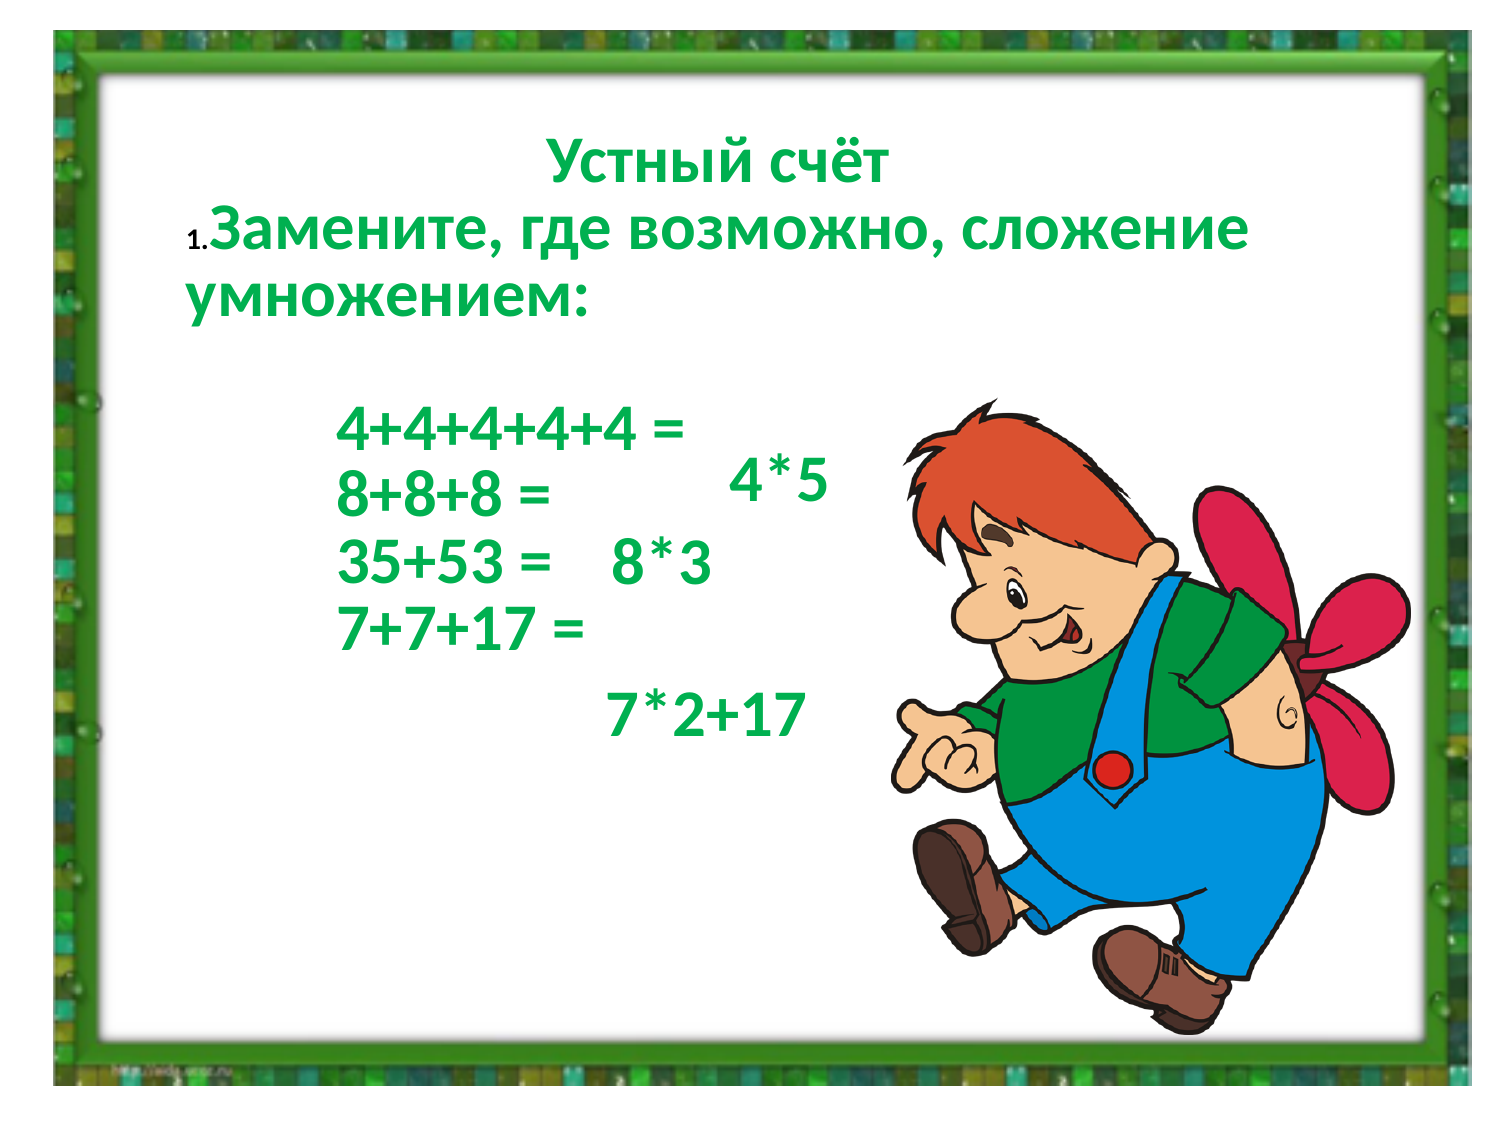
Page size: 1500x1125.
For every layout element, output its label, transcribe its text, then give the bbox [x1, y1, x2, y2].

picture [53, 30, 1472, 1086]
text_box 7*2+17 [590, 679, 869, 761]
text_box Устный счёт Замените, где возможно, сложение умножением: 4+4+4+4+4 = 8+8+8 = 35+53 = 7+7+17 = [171, 125, 1388, 1009]
text_box 4*5 [714, 444, 857, 527]
text_box 8*3 [596, 527, 735, 609]
